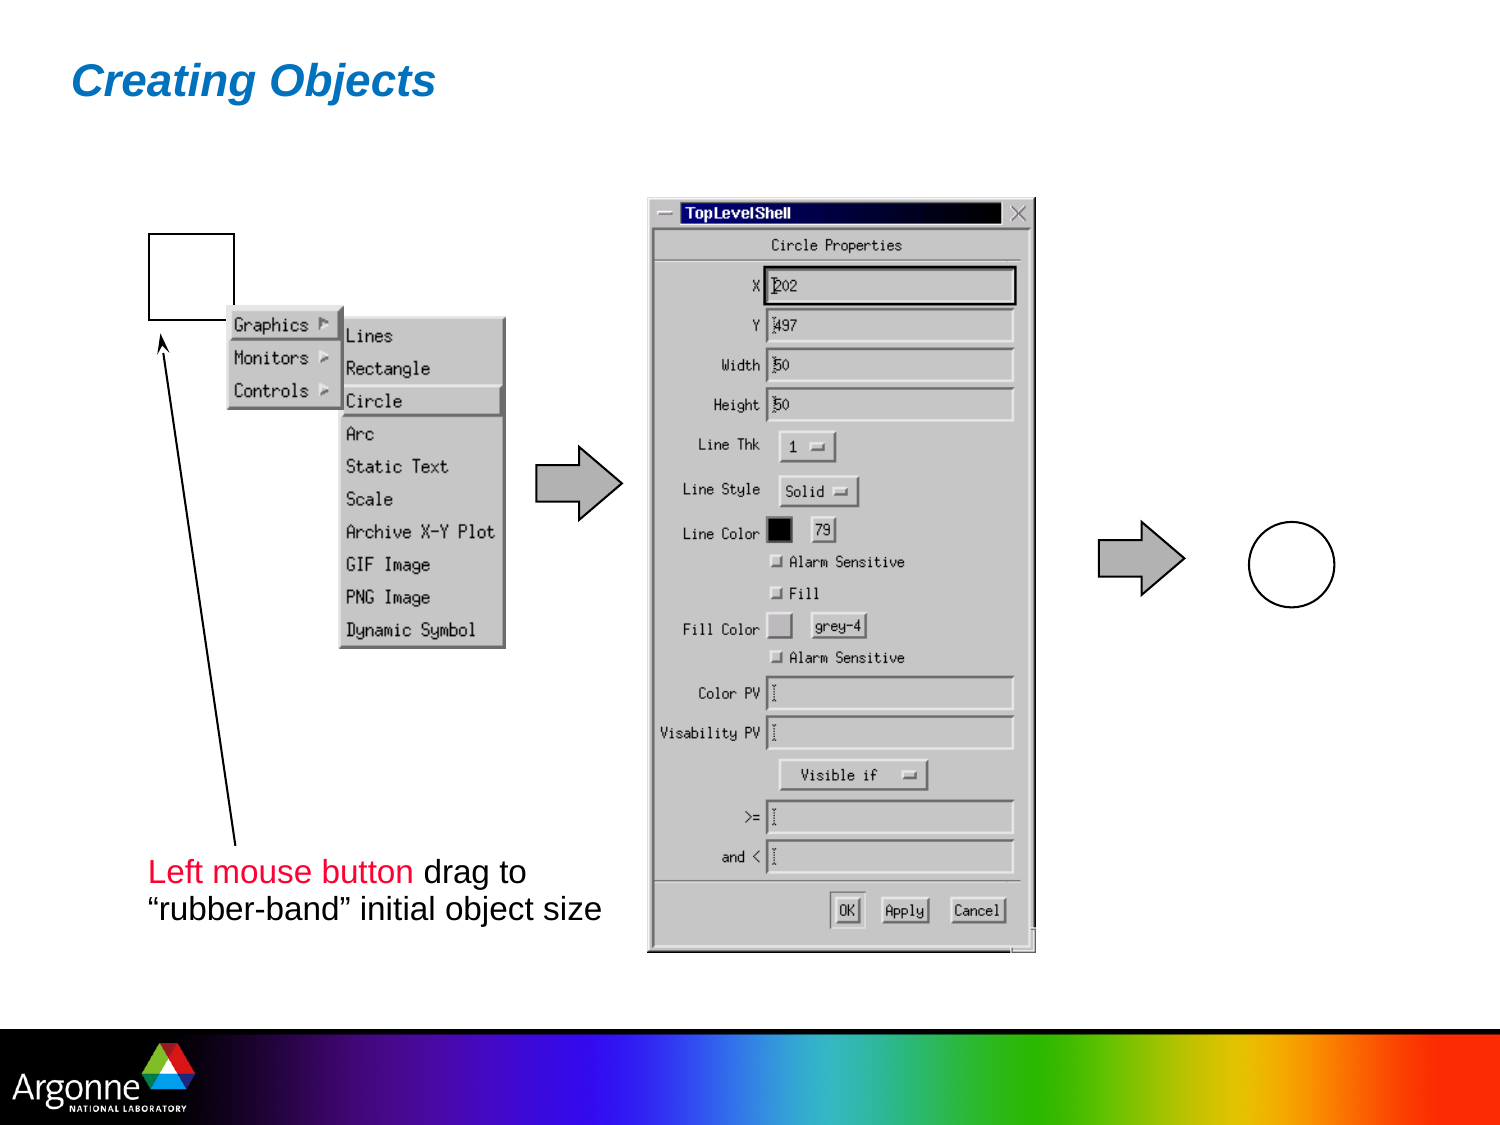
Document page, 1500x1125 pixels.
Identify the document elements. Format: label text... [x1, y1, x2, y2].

text_box [1098, 521, 1185, 595]
text_box Left mouse button drag to “rubber-band” initial object size [132, 845, 619, 935]
picture [647, 197, 1036, 953]
picture [226, 305, 506, 650]
picture [0, 1029, 1500, 1125]
title Creating Objects [55, 40, 1361, 125]
text_box [536, 446, 622, 520]
